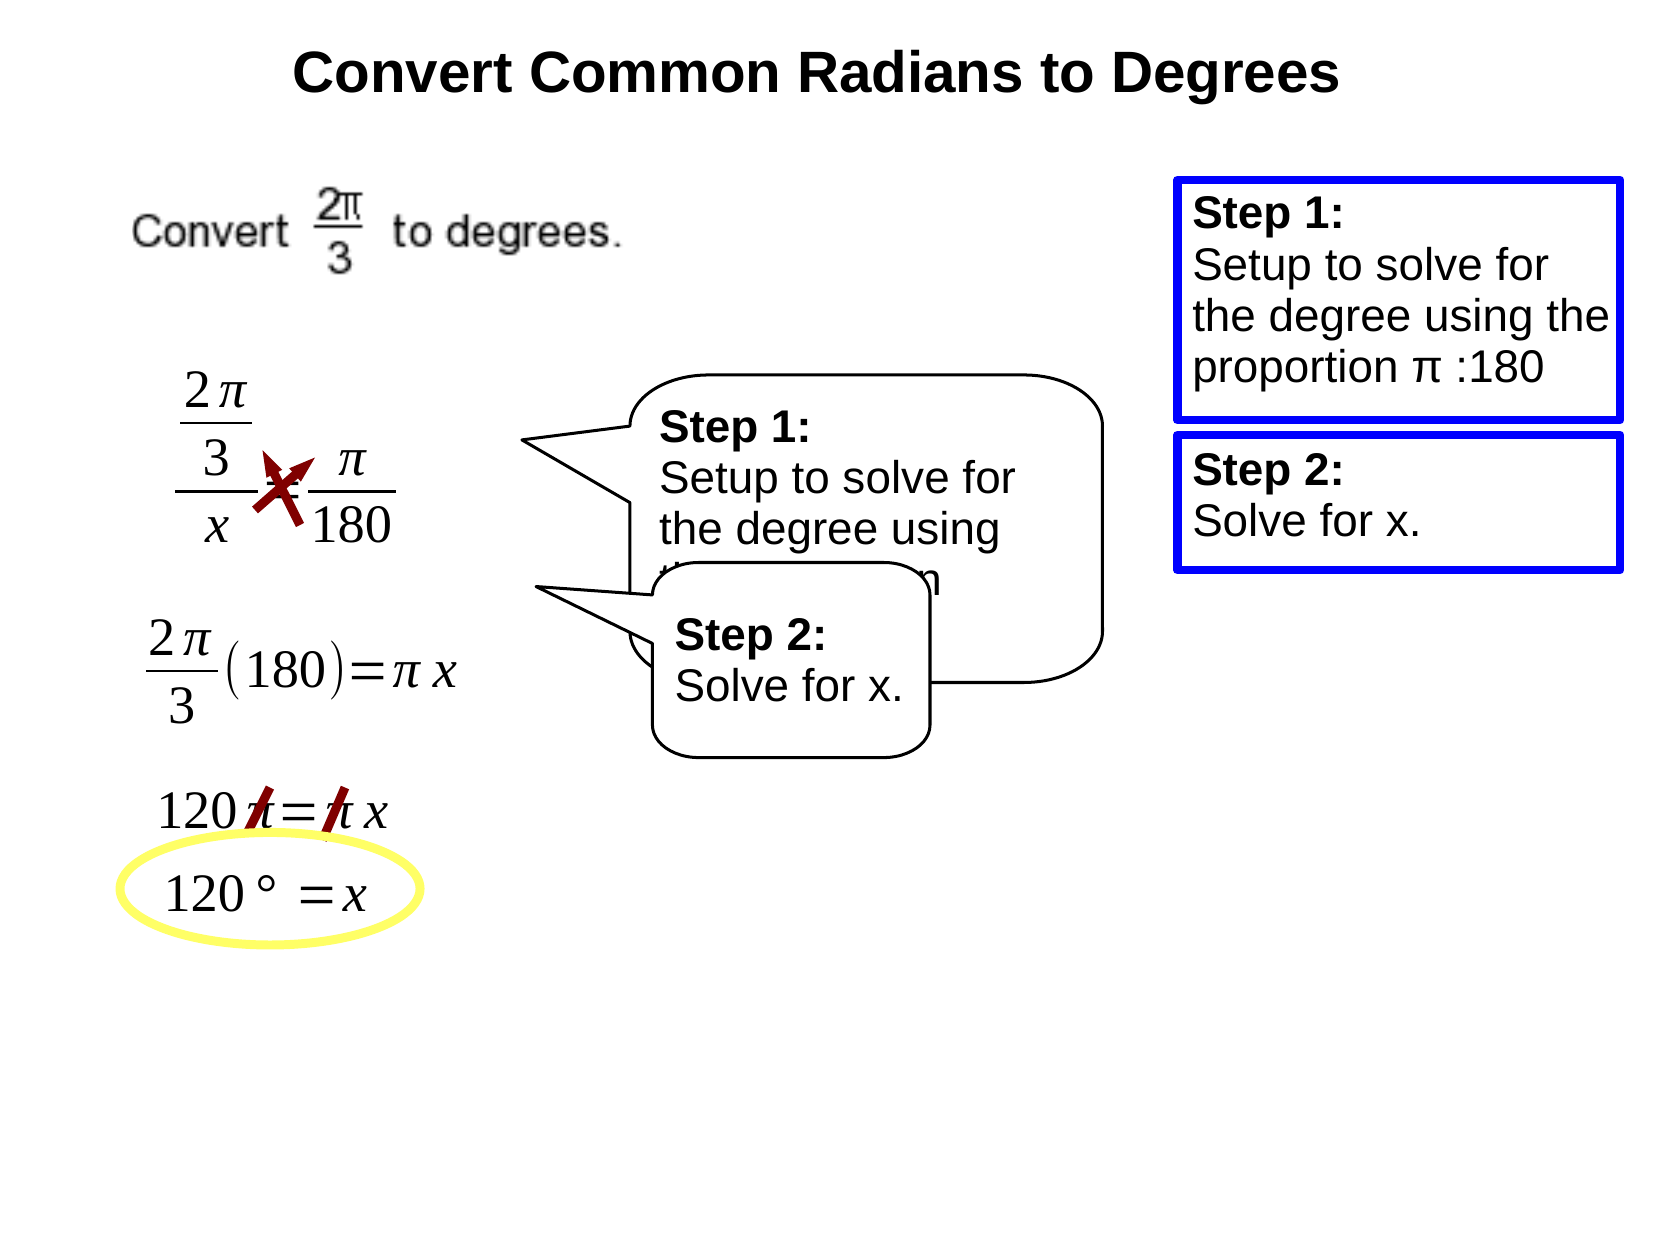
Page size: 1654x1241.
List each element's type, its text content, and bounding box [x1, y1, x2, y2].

chart [150, 780, 397, 841]
picture [132, 153, 646, 316]
text_box Convert Common Radians to Degrees [45, 32, 1591, 181]
text_box Step 2: Solve for x. [536, 562, 931, 758]
chart [222, 837, 318, 841]
chart [157, 862, 376, 923]
chart [166, 359, 406, 556]
text_box Step 1: Setup to solve for the degree using the proportion π :180 [521, 374, 1103, 683]
text_box Step 1: Setup to solve for the degree using the proportion π :180 Step 2: Solve for x. [1182, 439, 1616, 566]
chart [136, 607, 466, 736]
text_box Step 1: Setup to solve for the degree using the proportion π :180 Step 2: Solve for x. [1177, 180, 1636, 1241]
text_box Step 1: Setup to solve for the degree using the proportion π :180 Step 2: Solve for x. [1182, 184, 1616, 416]
